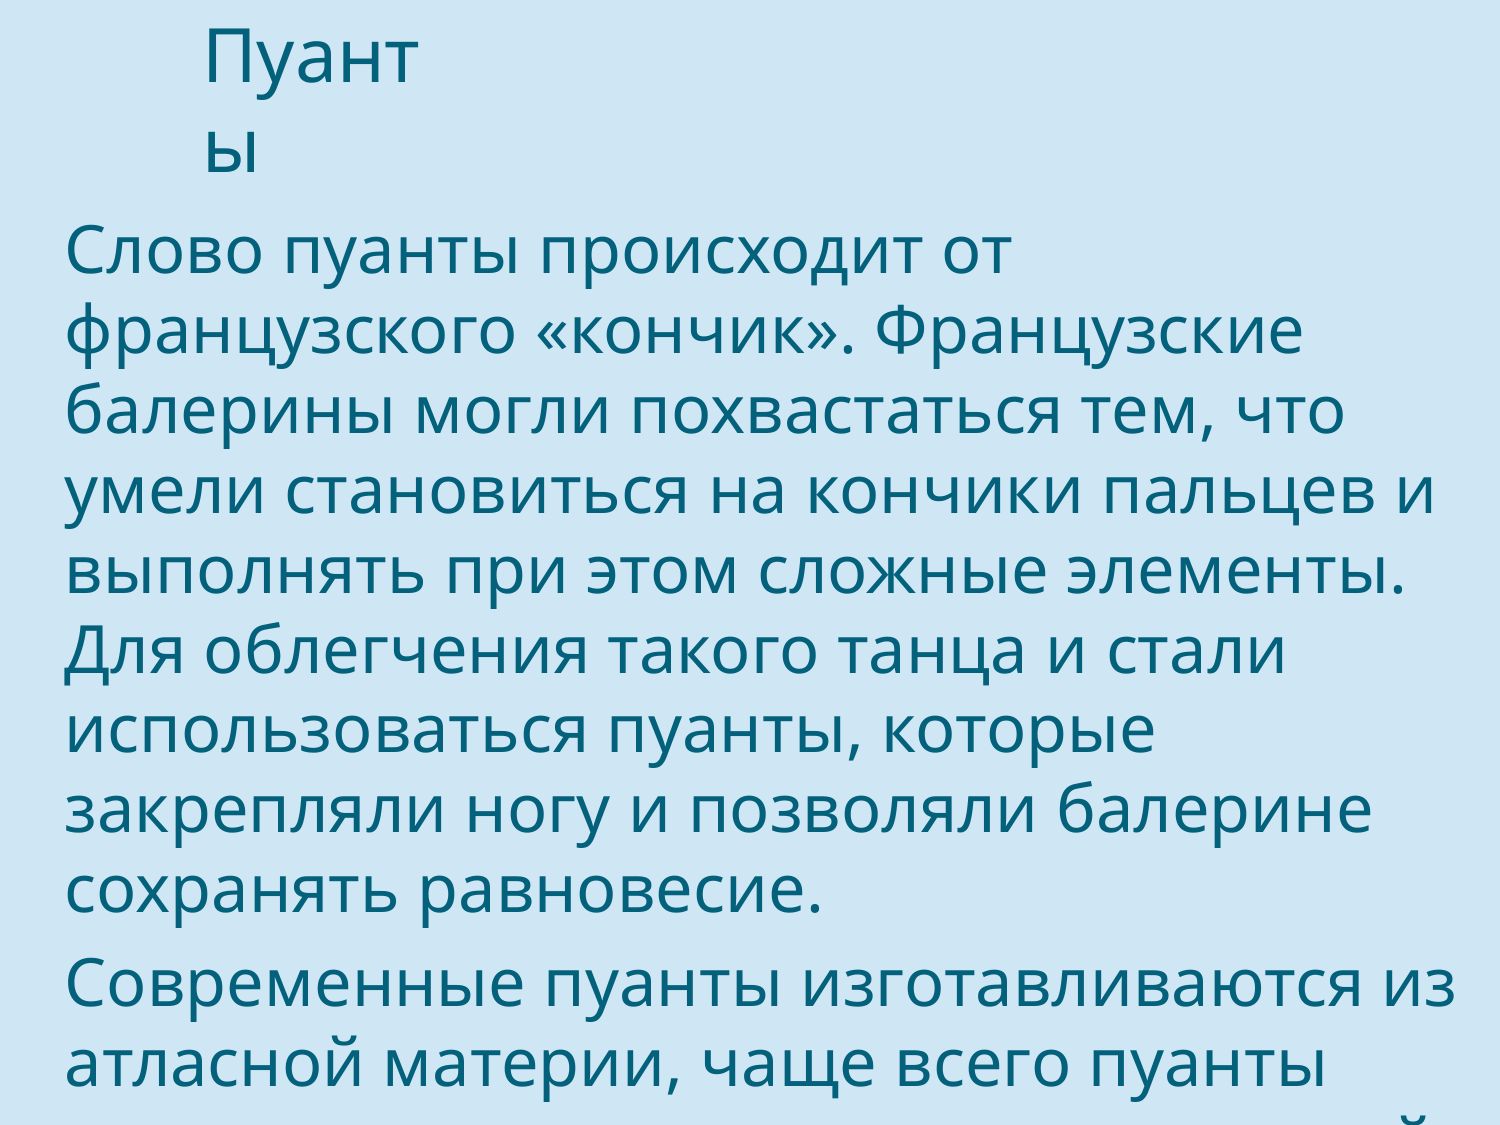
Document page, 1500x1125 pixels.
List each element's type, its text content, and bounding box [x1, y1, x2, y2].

list Слово пуанты происходит от французского «кончик». Французские балерины могли похвастаться тем, что умели становиться на кончики пальцев и выполнять при этом сложные элементы. Для облегчения такого танца и стали использоваться пуанты, которые закрепляли ногу и позволяли балерине сохранять равновесие. Современные пуанты изготавливаются из атласной материи, чаще всего пуанты заказываются мастеру для определенной балерины. Это необходимо для того, чтобы они надежно закрепили стопу. В носке балетной туфельки укладывается уплотненный материал, а ленты перехватывают ногу у щиколотки. Танец на пуантах отличается особой грациозностью и виртуозностью исполнения. [50, 199, 1475, 1102]
title Пуанты [187, 0, 493, 138]
